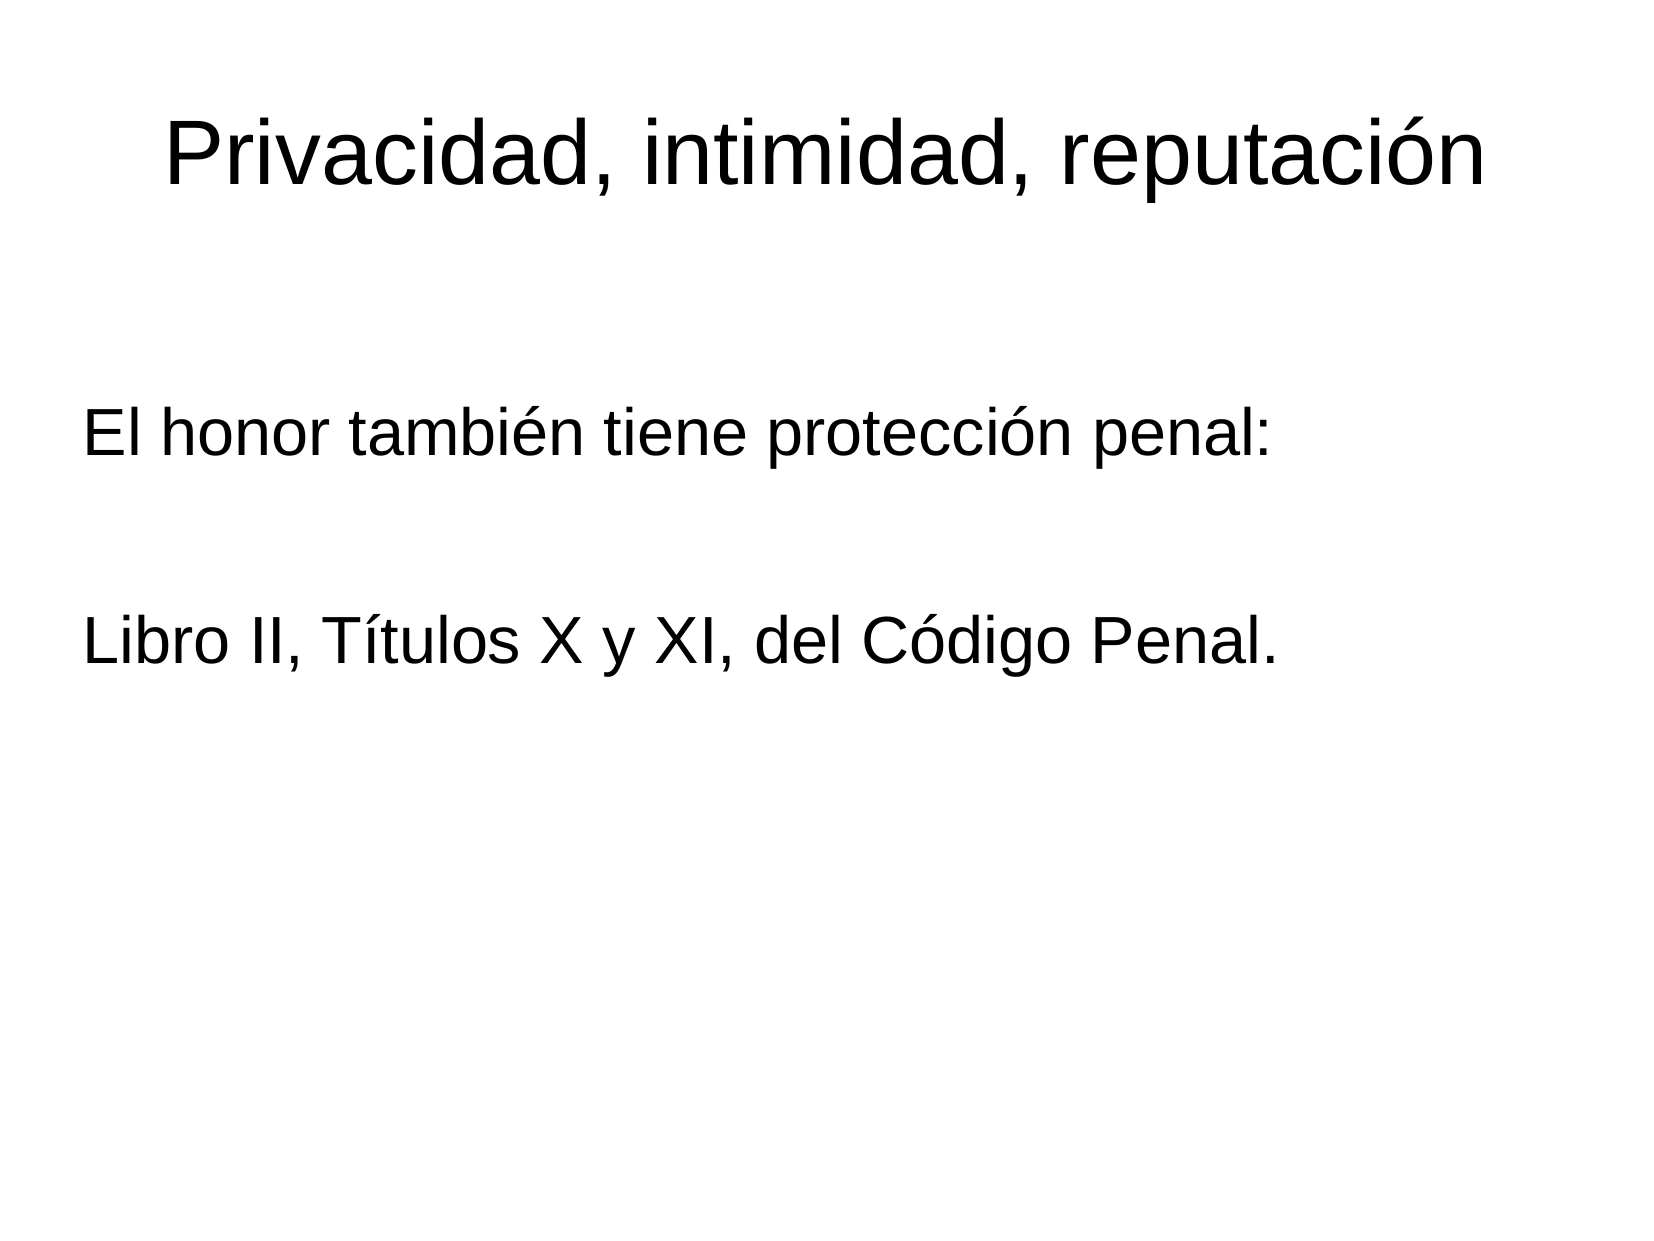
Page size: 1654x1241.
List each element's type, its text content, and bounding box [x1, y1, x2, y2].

list El honor también tiene protección penal: Libro II, Títulos X y XI, del Código Penal. [82, 290, 1538, 1010]
title Privacidad, intimidad, reputación [82, 49, 1571, 257]
